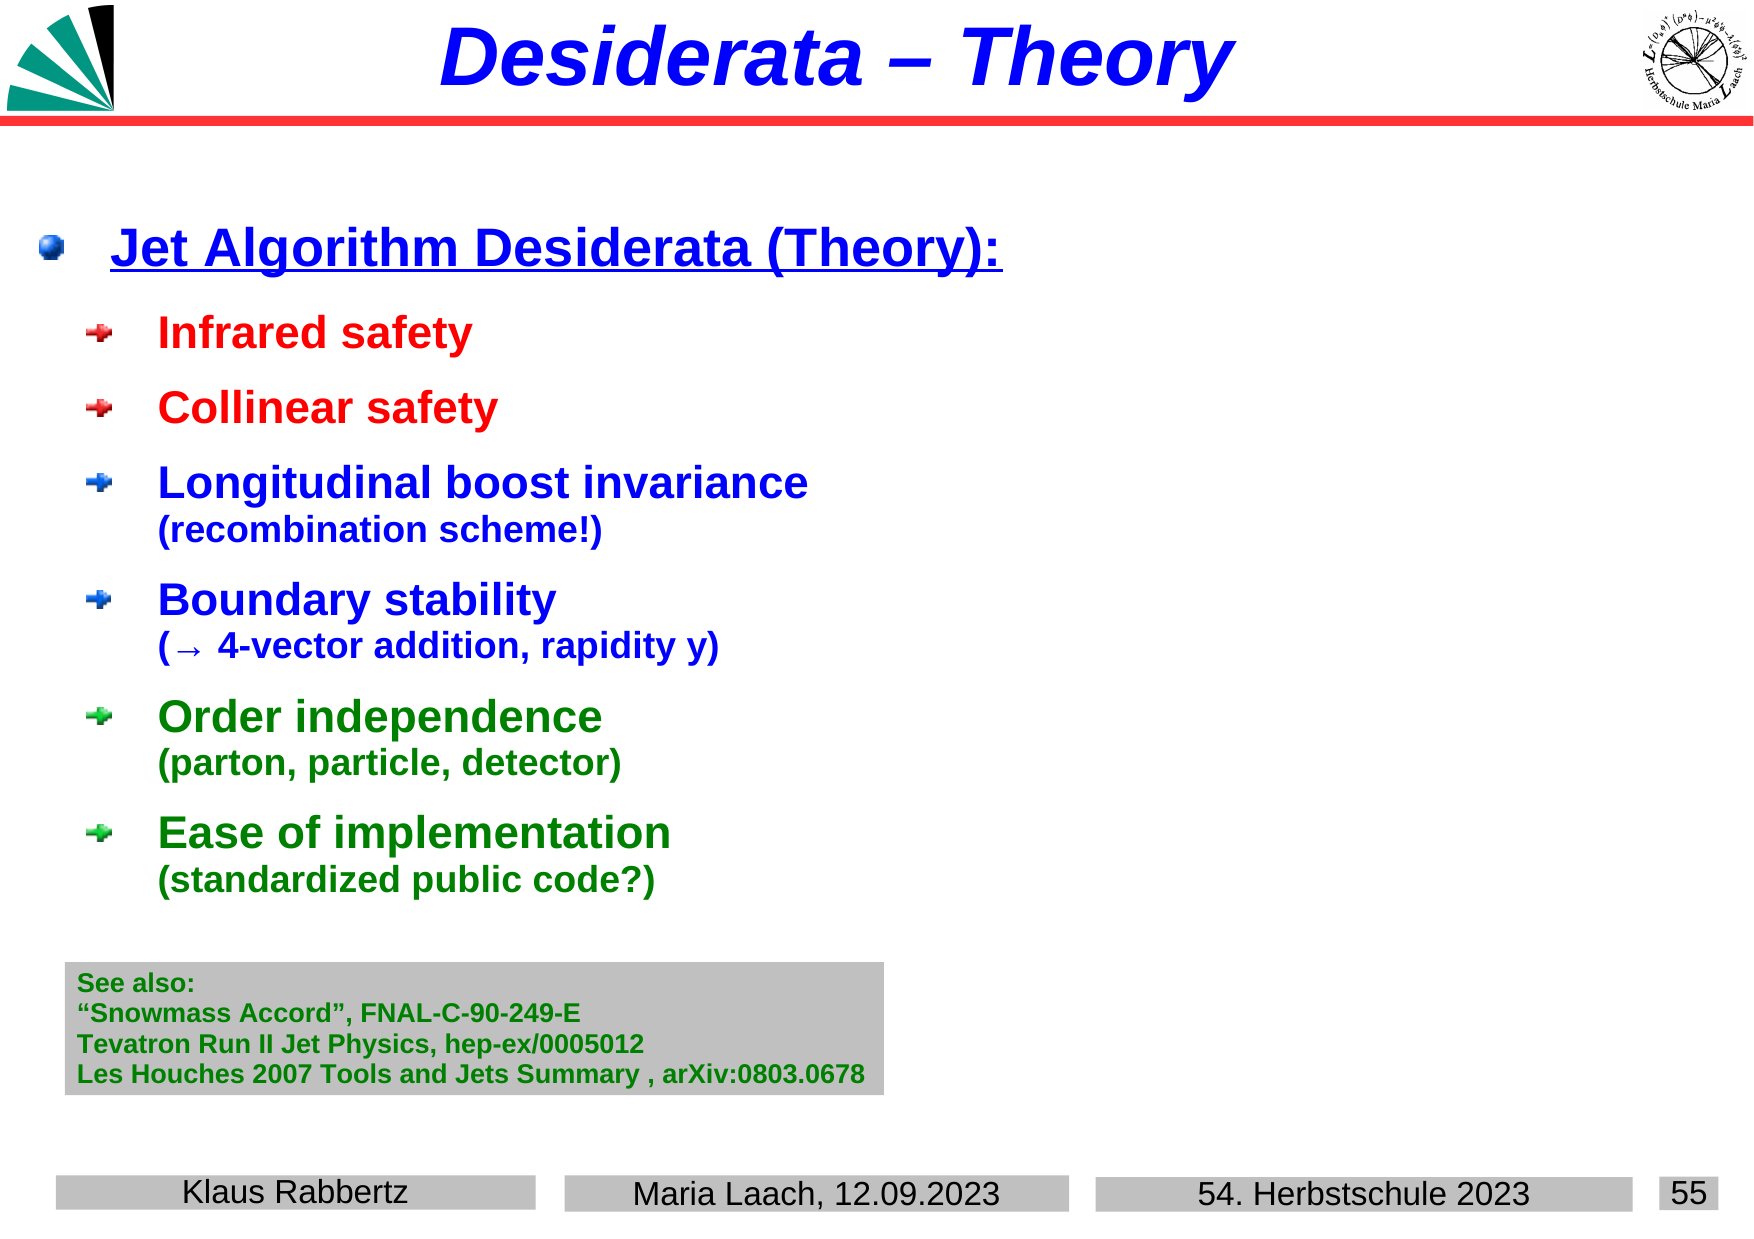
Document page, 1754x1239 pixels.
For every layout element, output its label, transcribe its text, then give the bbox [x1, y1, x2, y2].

title Desiderata – Theory [129, 0, 1545, 114]
text_box See also: “Snowmass Accord”, FNAL-C-90-249-E Tevatron Run II Jet Physics, hep-ex/0005012 Les Houches 2007 Tools and Jets Summary , arXiv:0803.0678 [64, 962, 884, 1096]
list Jet Algorithm Desiderata (Theory): Infrared safety Collinear safety Longitudinal boost invariance (recombination scheme!) Boundary stability (→ 4-vector addition, rapidity y) Order independence (parton, particle, detector) Ease of implementation (standardized public code?) [27, 217, 1030, 902]
picture [7, 5, 114, 112]
picture [1643, 10, 1747, 110]
